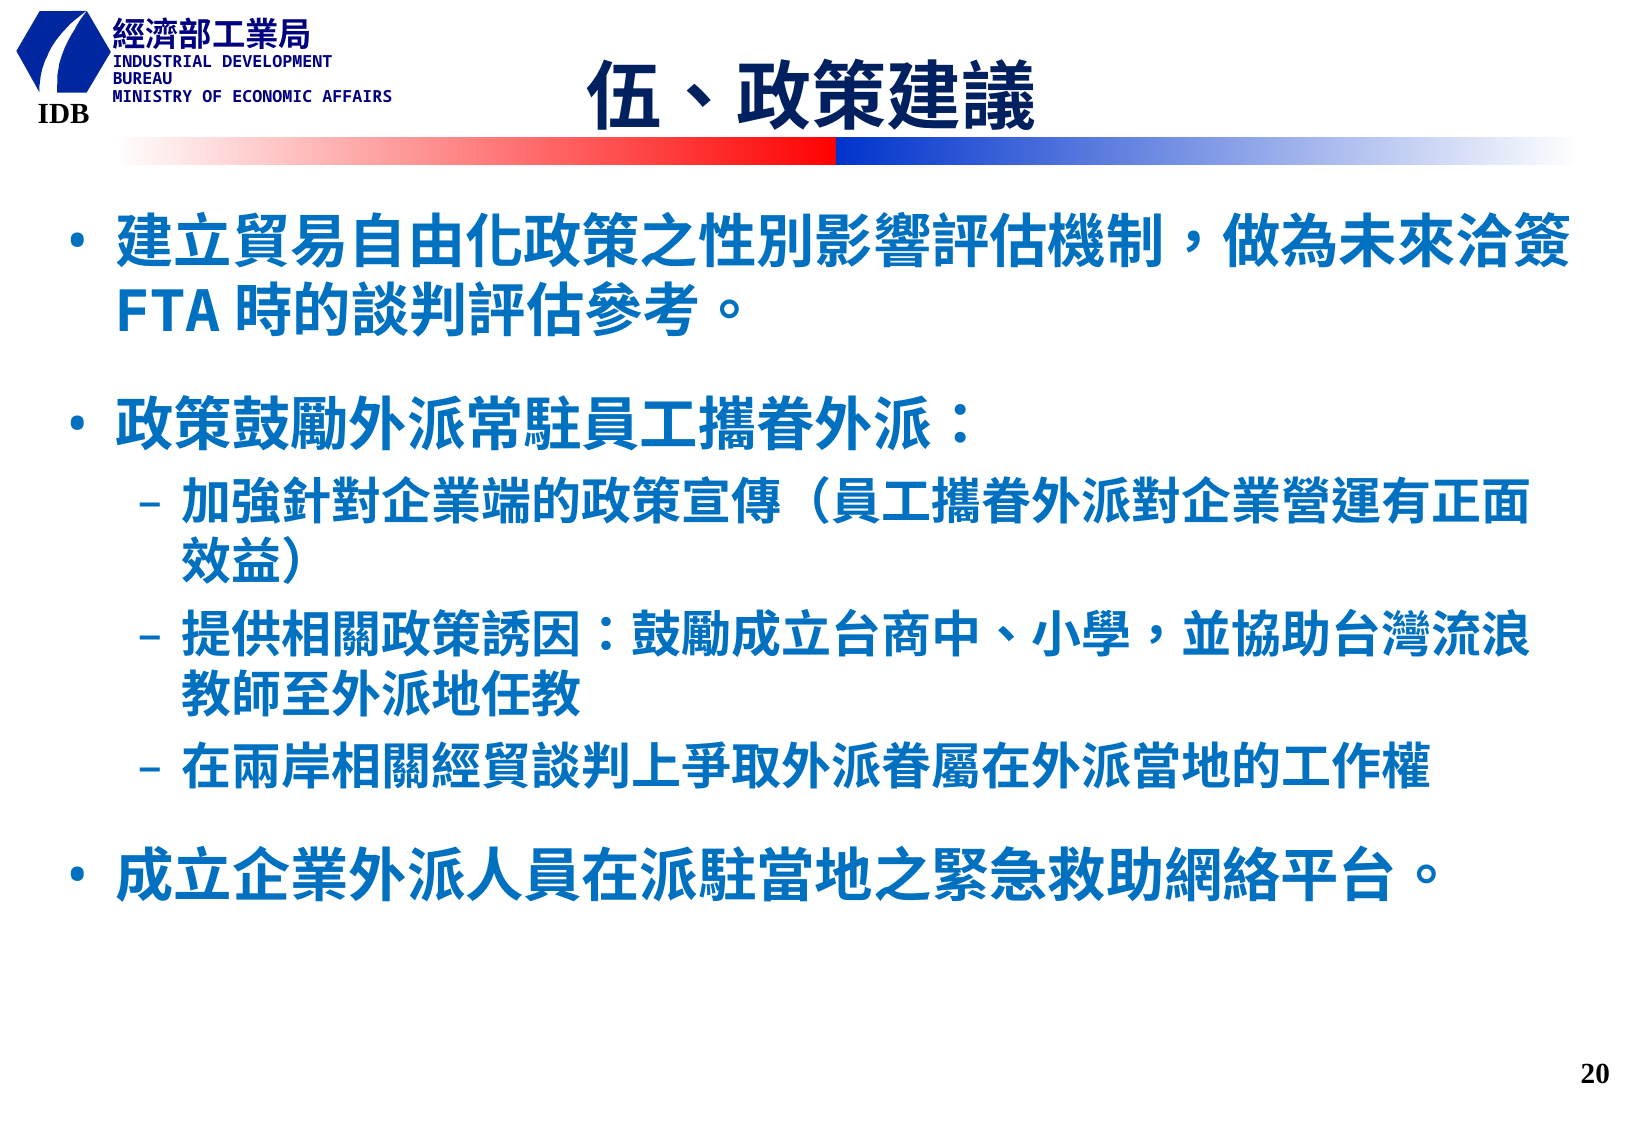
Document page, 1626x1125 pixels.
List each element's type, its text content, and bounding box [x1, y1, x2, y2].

text_box <編號> [1245, 1046, 1626, 1125]
title 伍、政策建議 [80, 0, 1543, 188]
list 建立貿易自由化政策之性別影響評估機制，做為未來洽簽FTA時的談判評估參考。 政策鼓勵外派常駐員工攜眷外派： 加強針對企業端的政策宣傳（員工攜眷外派對企業營運有正面效益） 提供相關政策誘因：鼓勵成立台商中、小學，並協助台灣流浪教師至外派地任教 在兩岸相關經貿談判上爭取外派眷屬在外派當地的工作權 成立企業外派人員在派駐當地之緊急救助網絡平台。 [44, 196, 1593, 1071]
